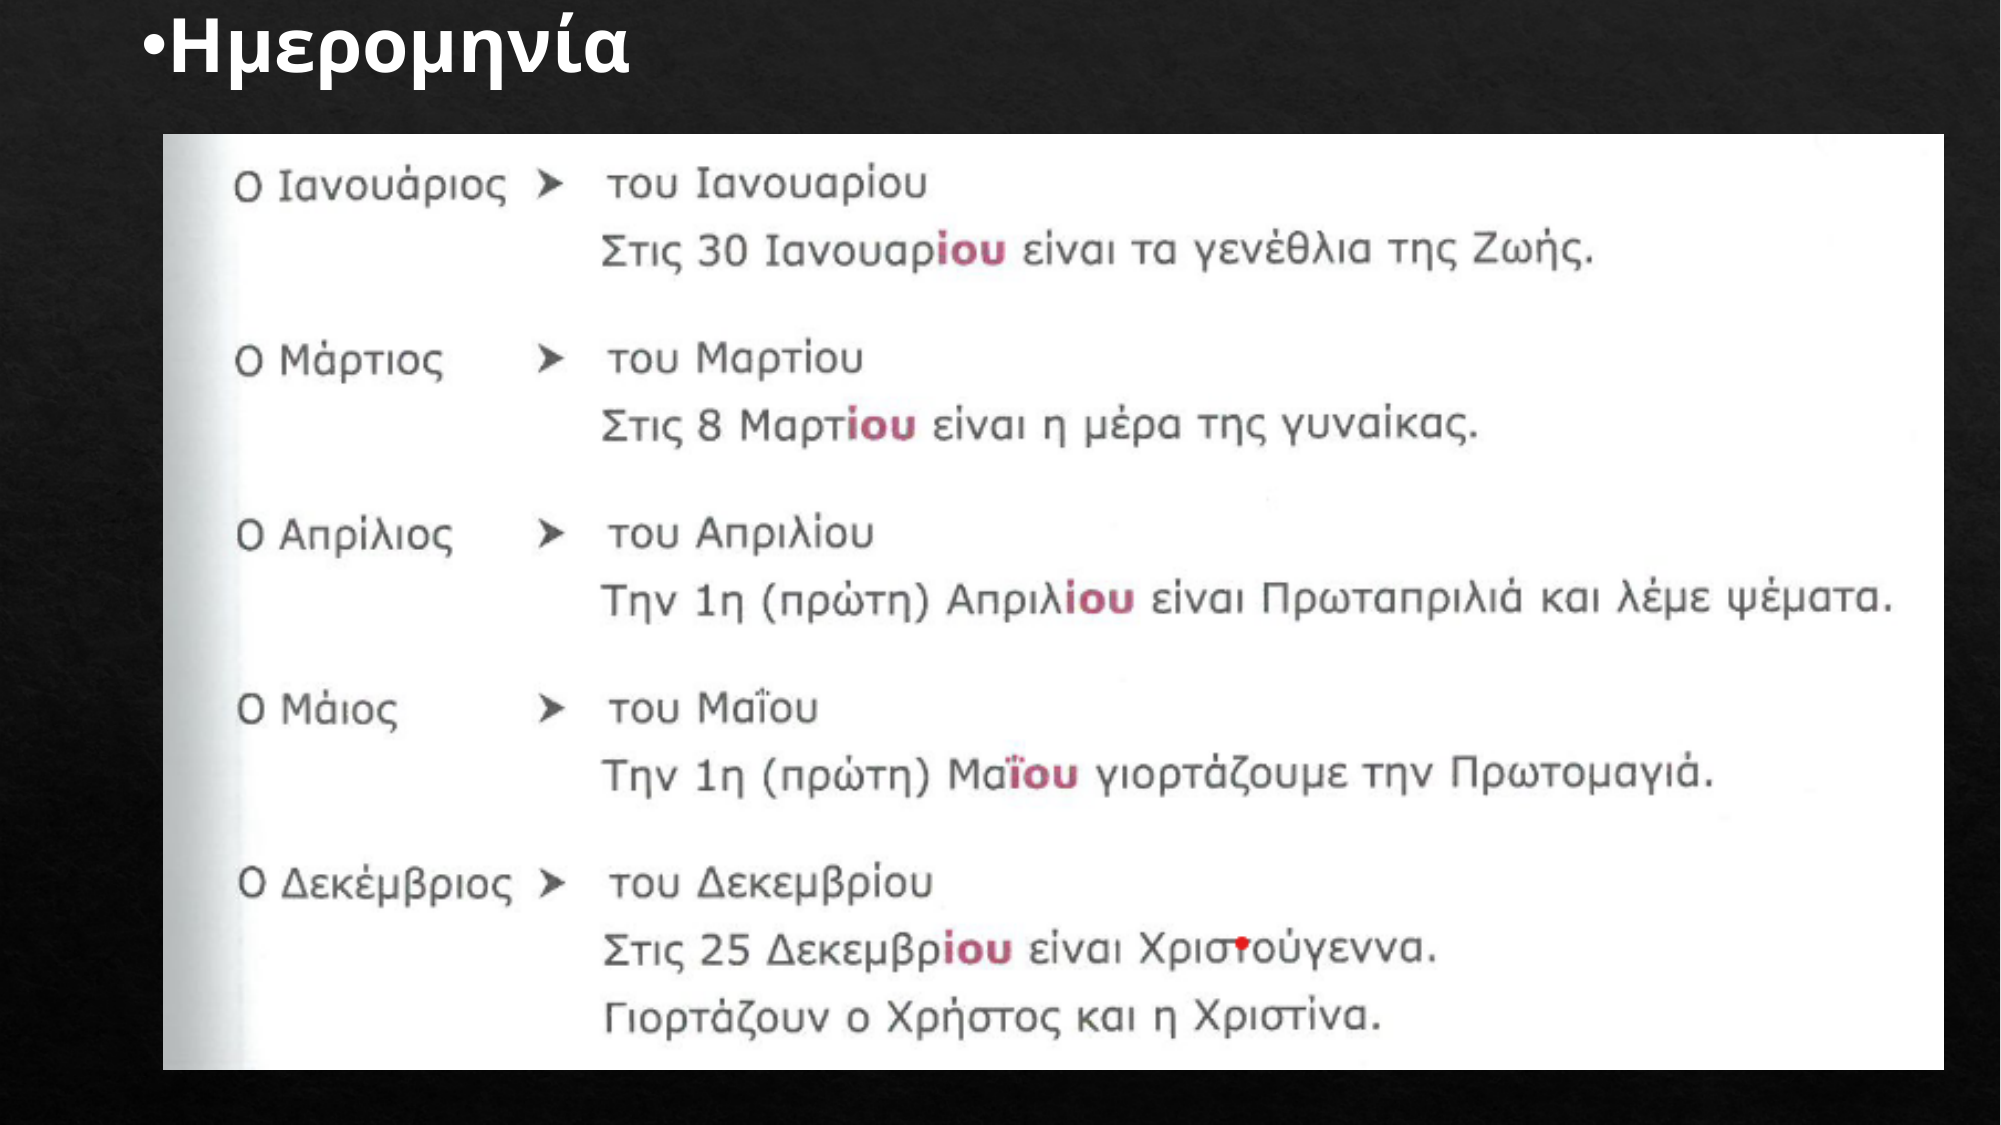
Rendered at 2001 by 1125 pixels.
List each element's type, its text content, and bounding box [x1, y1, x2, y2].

picture [163, 134, 1944, 1070]
text_box Ημερομηνία [126, 0, 651, 156]
